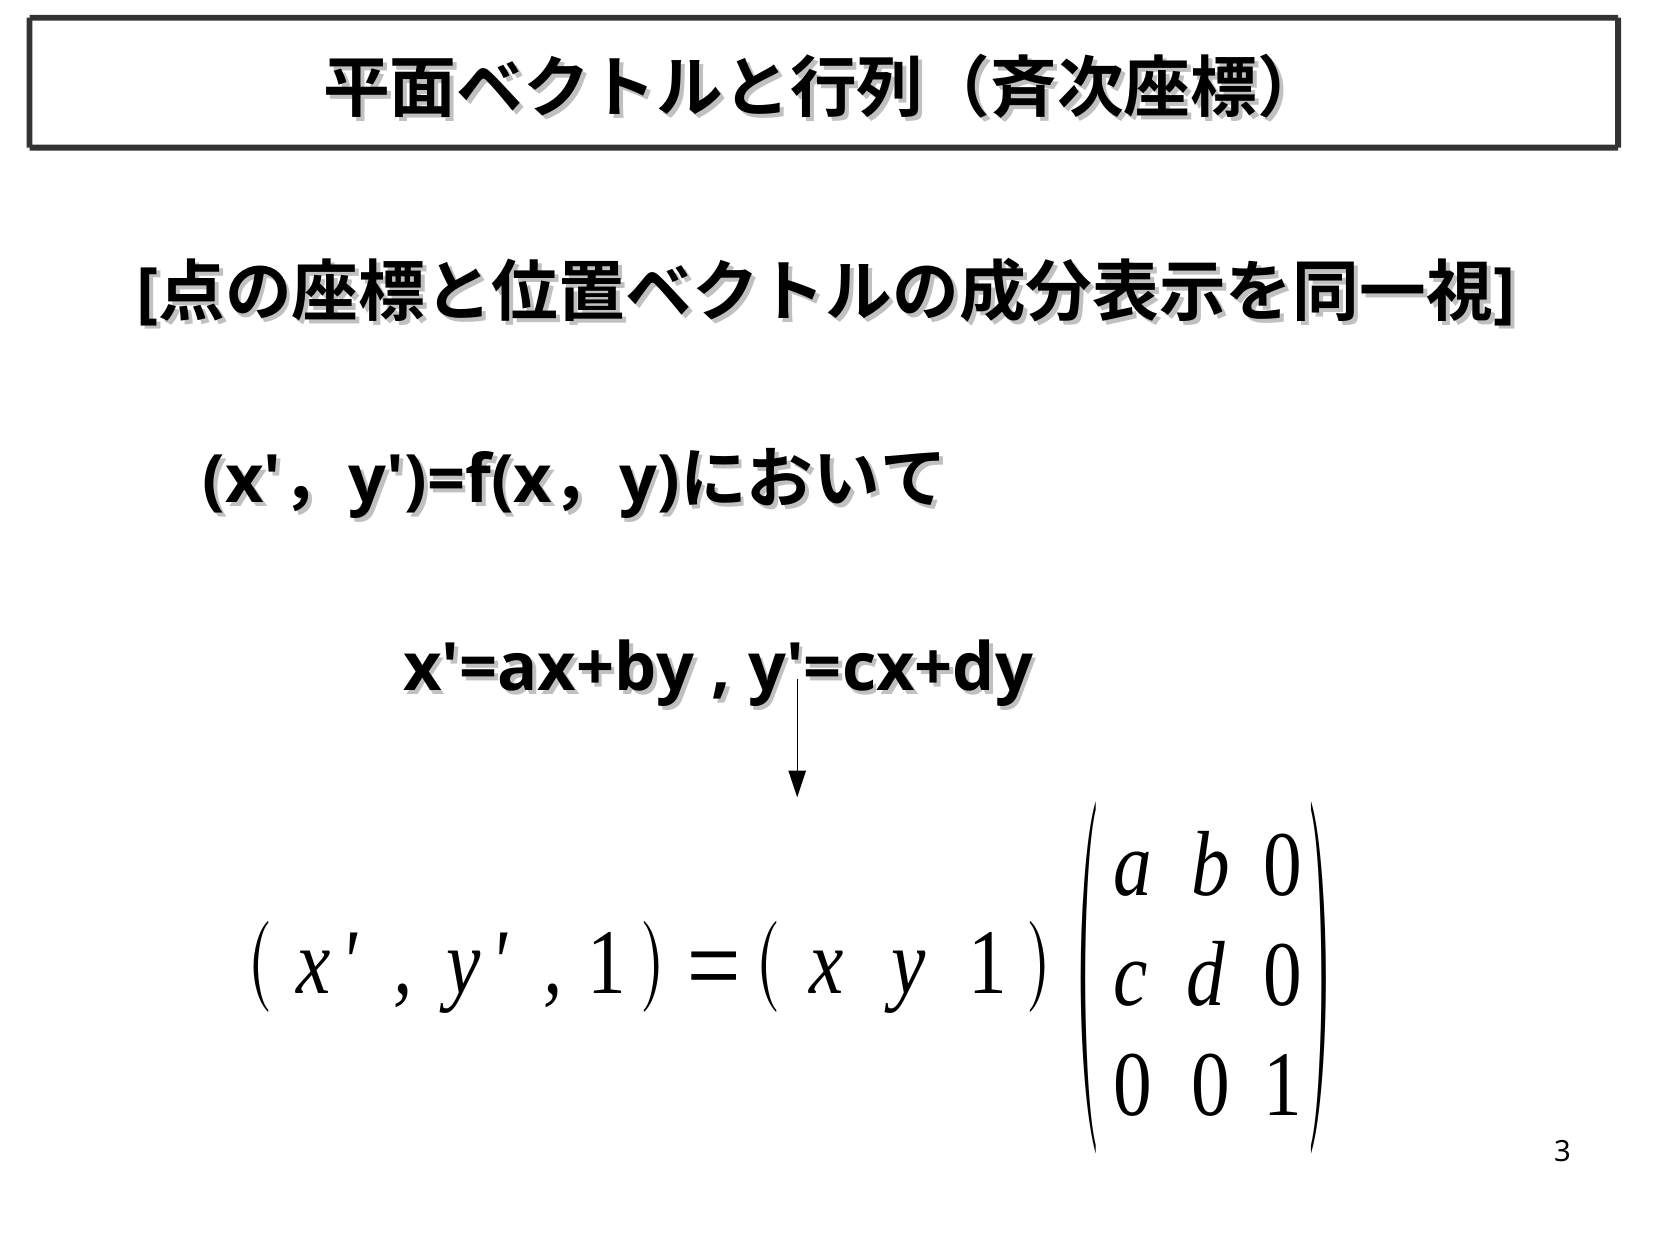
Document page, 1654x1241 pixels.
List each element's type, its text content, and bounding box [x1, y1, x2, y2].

text_box 平面ベクトルと行列（斉次座標） [29, 17, 1619, 148]
text_box [点の座標と位置ベクトルの成分表示を同一視] (x'，y')=f(x，y)において x'=ax+by , y'=cx+dy [121, 230, 1533, 687]
chart [229, 797, 1359, 1157]
